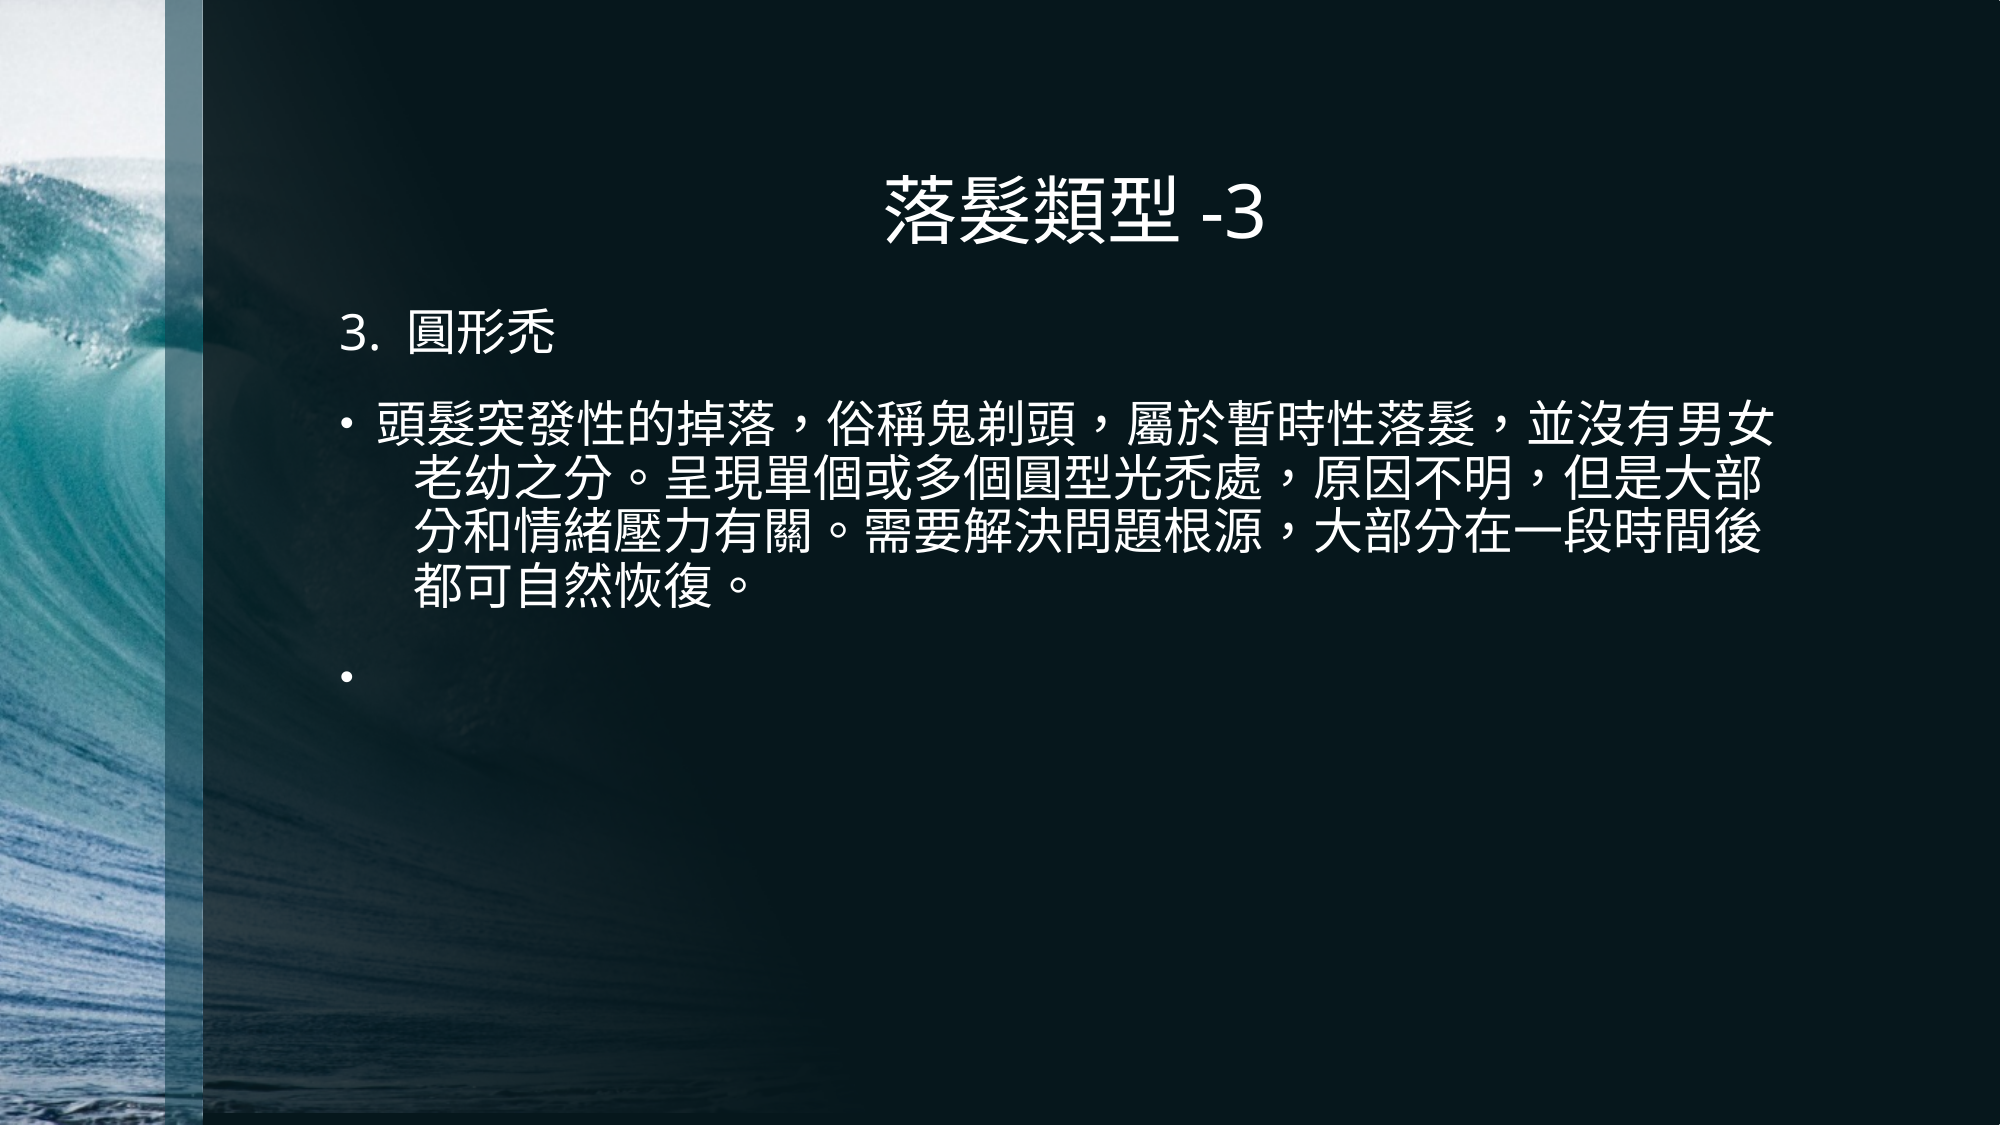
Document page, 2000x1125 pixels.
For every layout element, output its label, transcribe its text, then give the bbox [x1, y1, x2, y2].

title 落髮類型-3 [324, 62, 1825, 263]
list 3. 圓形禿 頭髮突發性的掉落，俗稱鬼剃頭，屬於暫時性落髮，並沒有男女老幼之分。呈現單個或多個圓型光禿處，原因不明，但是大部分和情緒壓力有關。需要解決問題根源，大部分在一段時間後都可自然恢復。 [324, 299, 1825, 1026]
